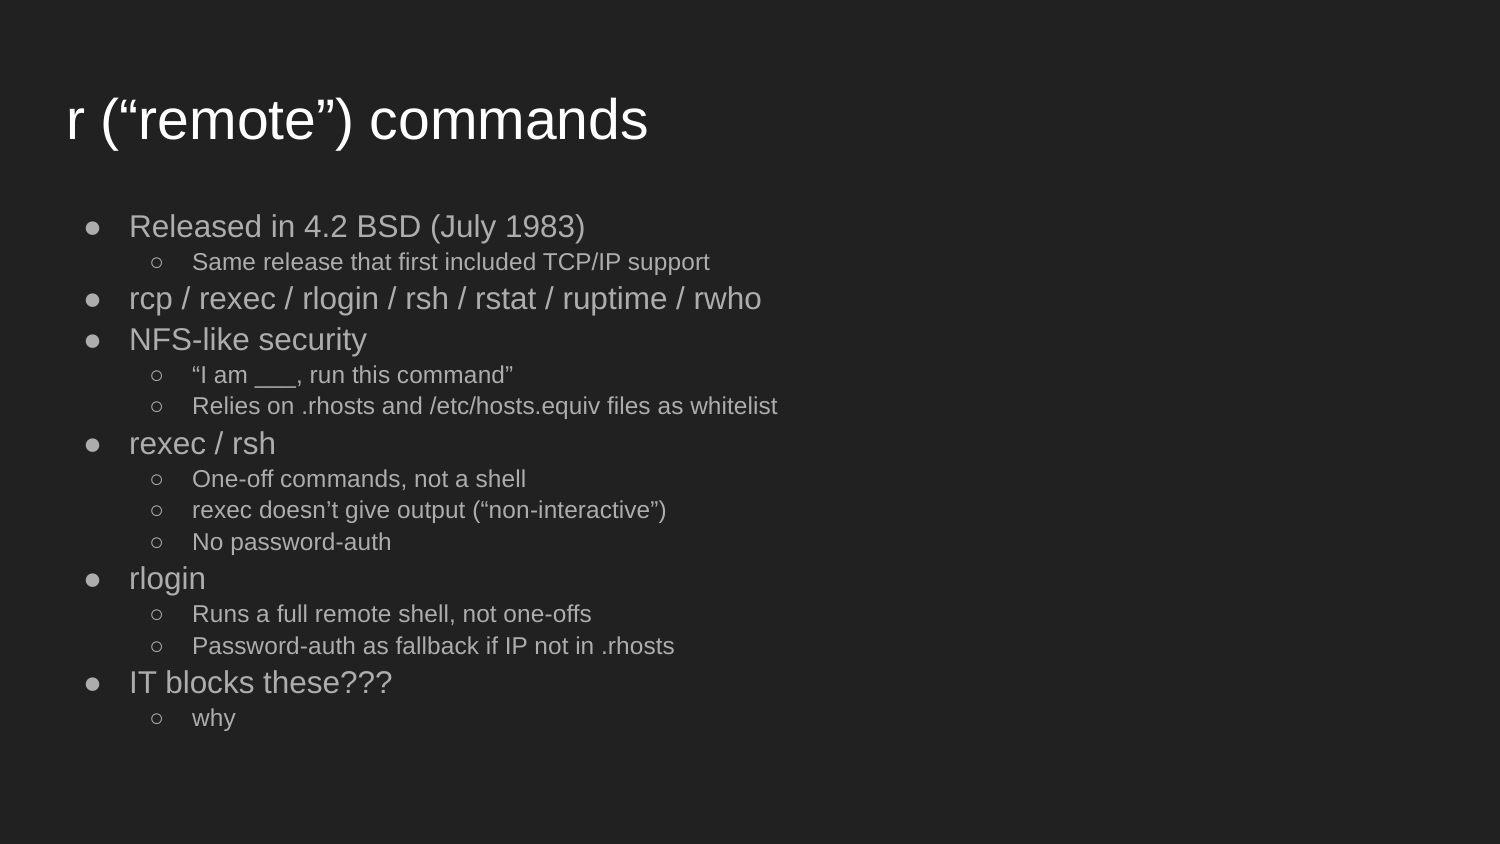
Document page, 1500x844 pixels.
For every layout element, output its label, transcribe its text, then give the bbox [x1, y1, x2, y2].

list Released in 4.2 BSD (July 1983) Same release that first included TCP/IP support rcp / rexec / rlogin / rsh / rstat / ruptime / rwho NFS-like security “I am ___, run this command” Relies on .rhosts and /etc/hosts.equiv files as whitelist rexec / rsh One-off commands, not a shell rexec doesn’t give output (“non-interactive”) No password-auth rlogin Runs a full remote shell, not one-offs Password-auth as fallback if IP not in .rhosts IT blocks these??? why [51, 189, 1449, 750]
title r (“remote”) commands [51, 72, 1449, 167]
